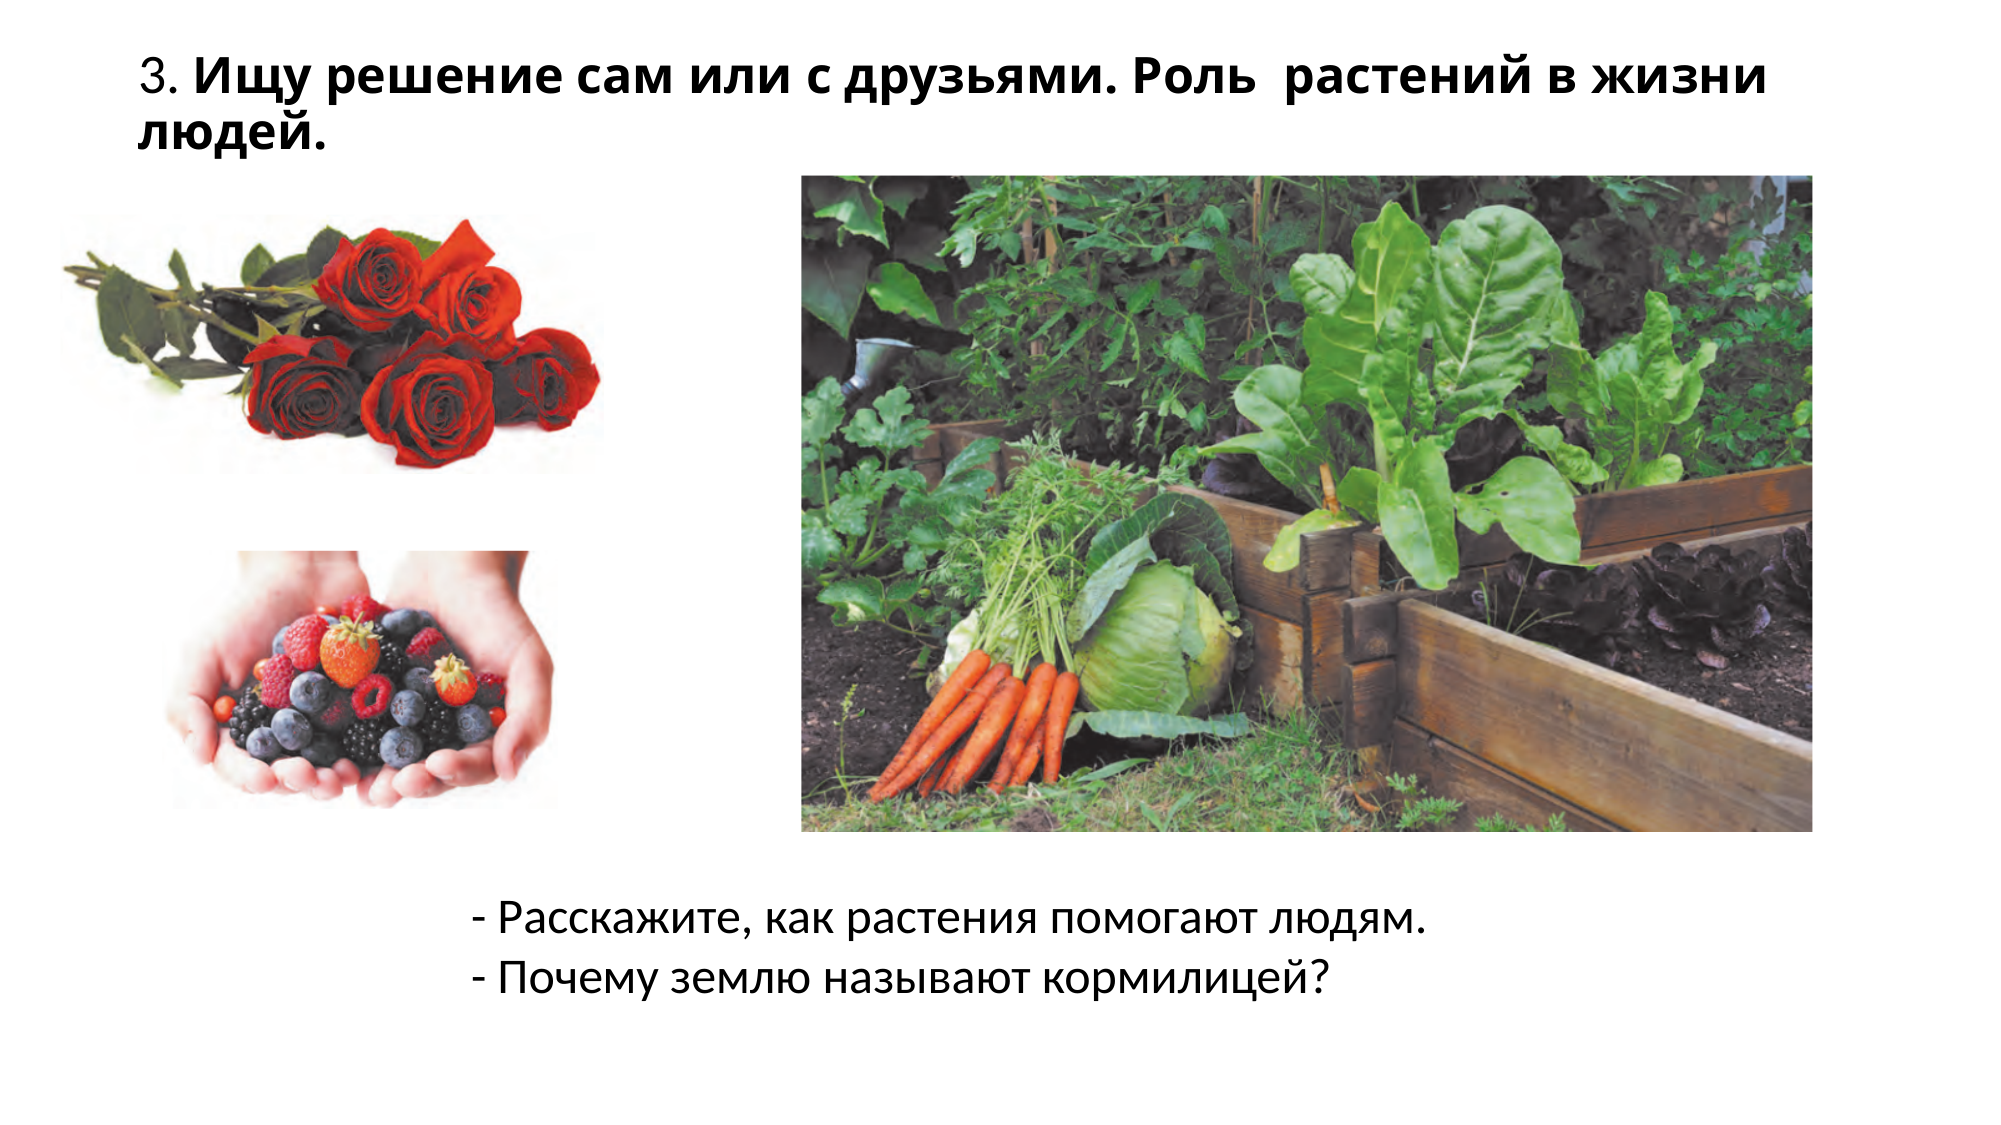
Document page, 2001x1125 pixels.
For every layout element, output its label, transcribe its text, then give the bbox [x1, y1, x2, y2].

title 3. Ищу решение сам или с друзьями. Роль растений в жизни людей. [123, 38, 1849, 168]
picture [143, 541, 611, 809]
picture [799, 162, 1815, 832]
picture [53, 206, 643, 474]
text_box - Расскажите, как растения помогают людям. - Почему землю называют кормилицей? [456, 875, 1457, 1011]
